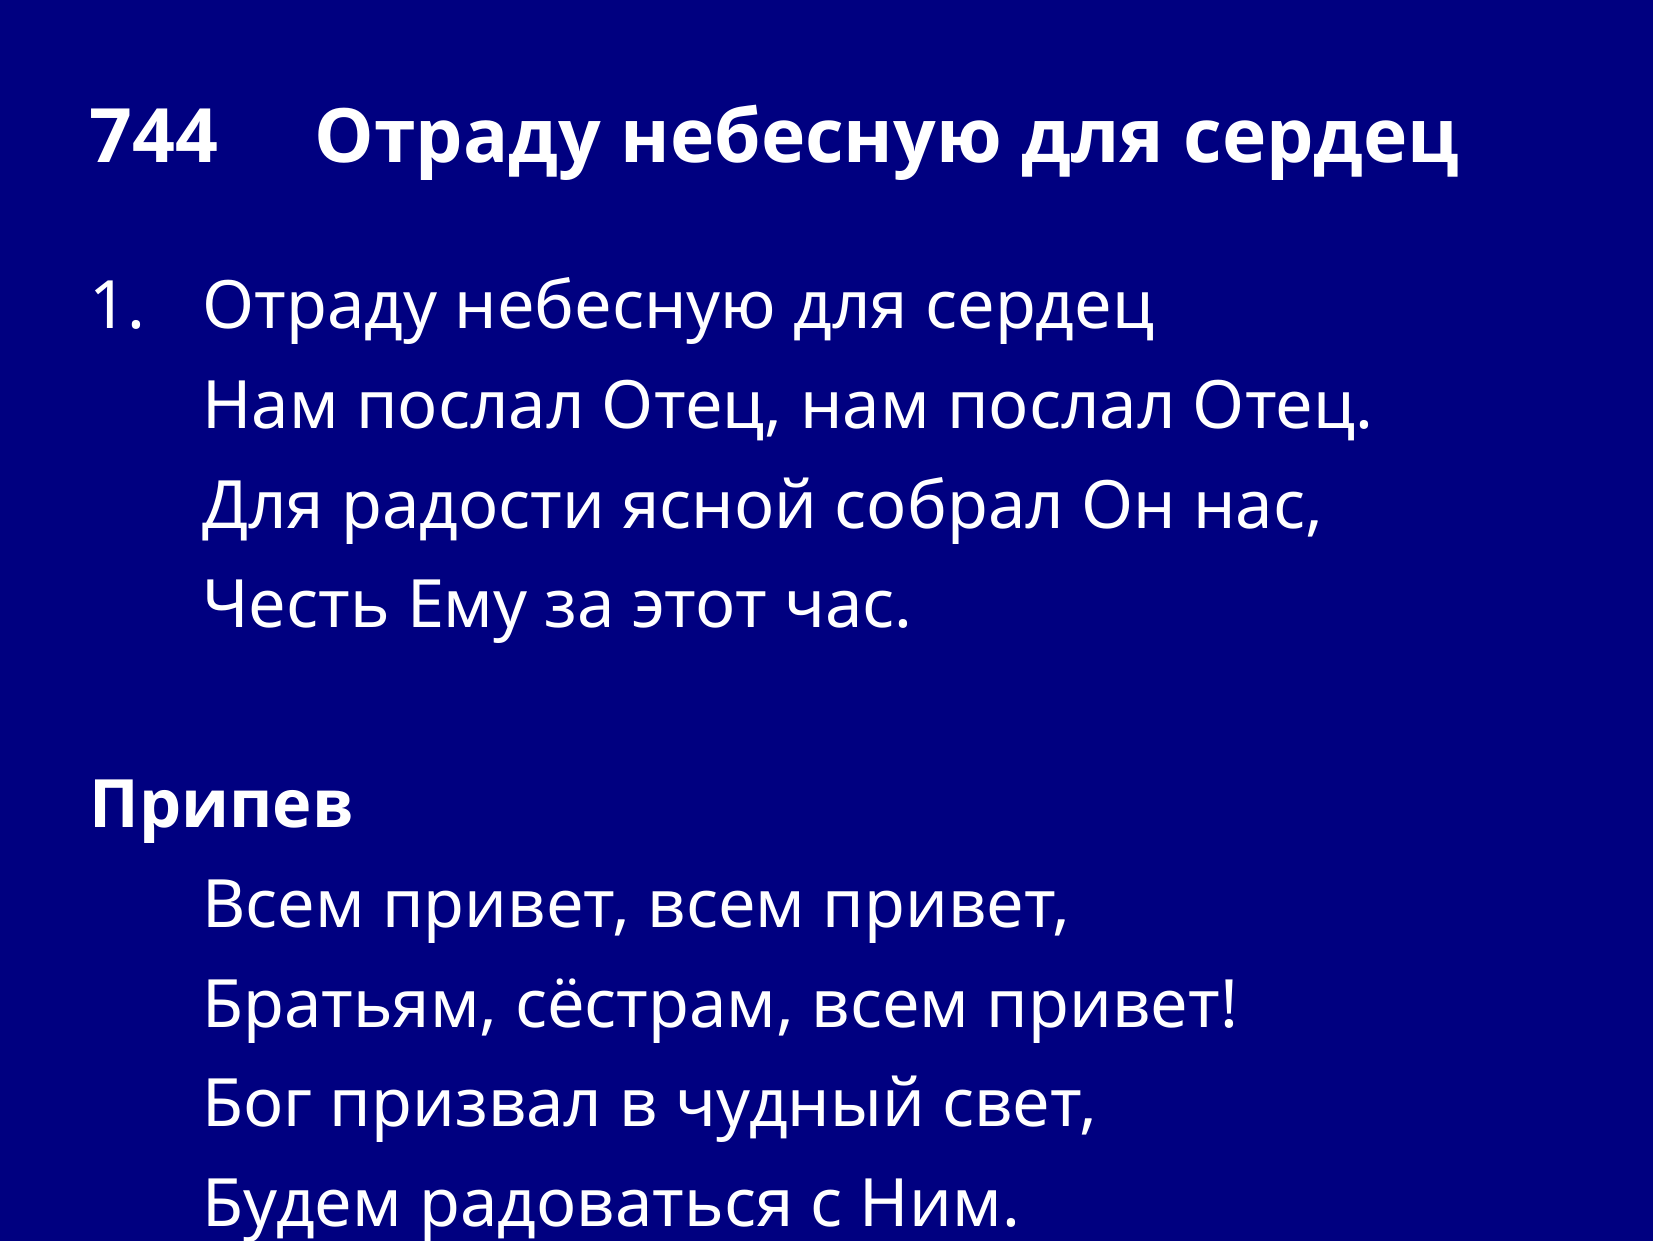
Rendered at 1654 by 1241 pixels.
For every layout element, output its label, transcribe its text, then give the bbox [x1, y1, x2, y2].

text_box 1. Отраду небесную для сердец Нам послал Отец, нам послал Отец. Для радости ясной собрал Он нас, Честь Ему за этот час. Припев Всем привет, всем привет, Братьям, сёстрам, всем привет! Бог призвал в чудный свет, Будем радоваться с Ним. [75, 188, 1576, 1163]
text_box 744 Отраду небесную для сердец [75, 75, 1653, 188]
